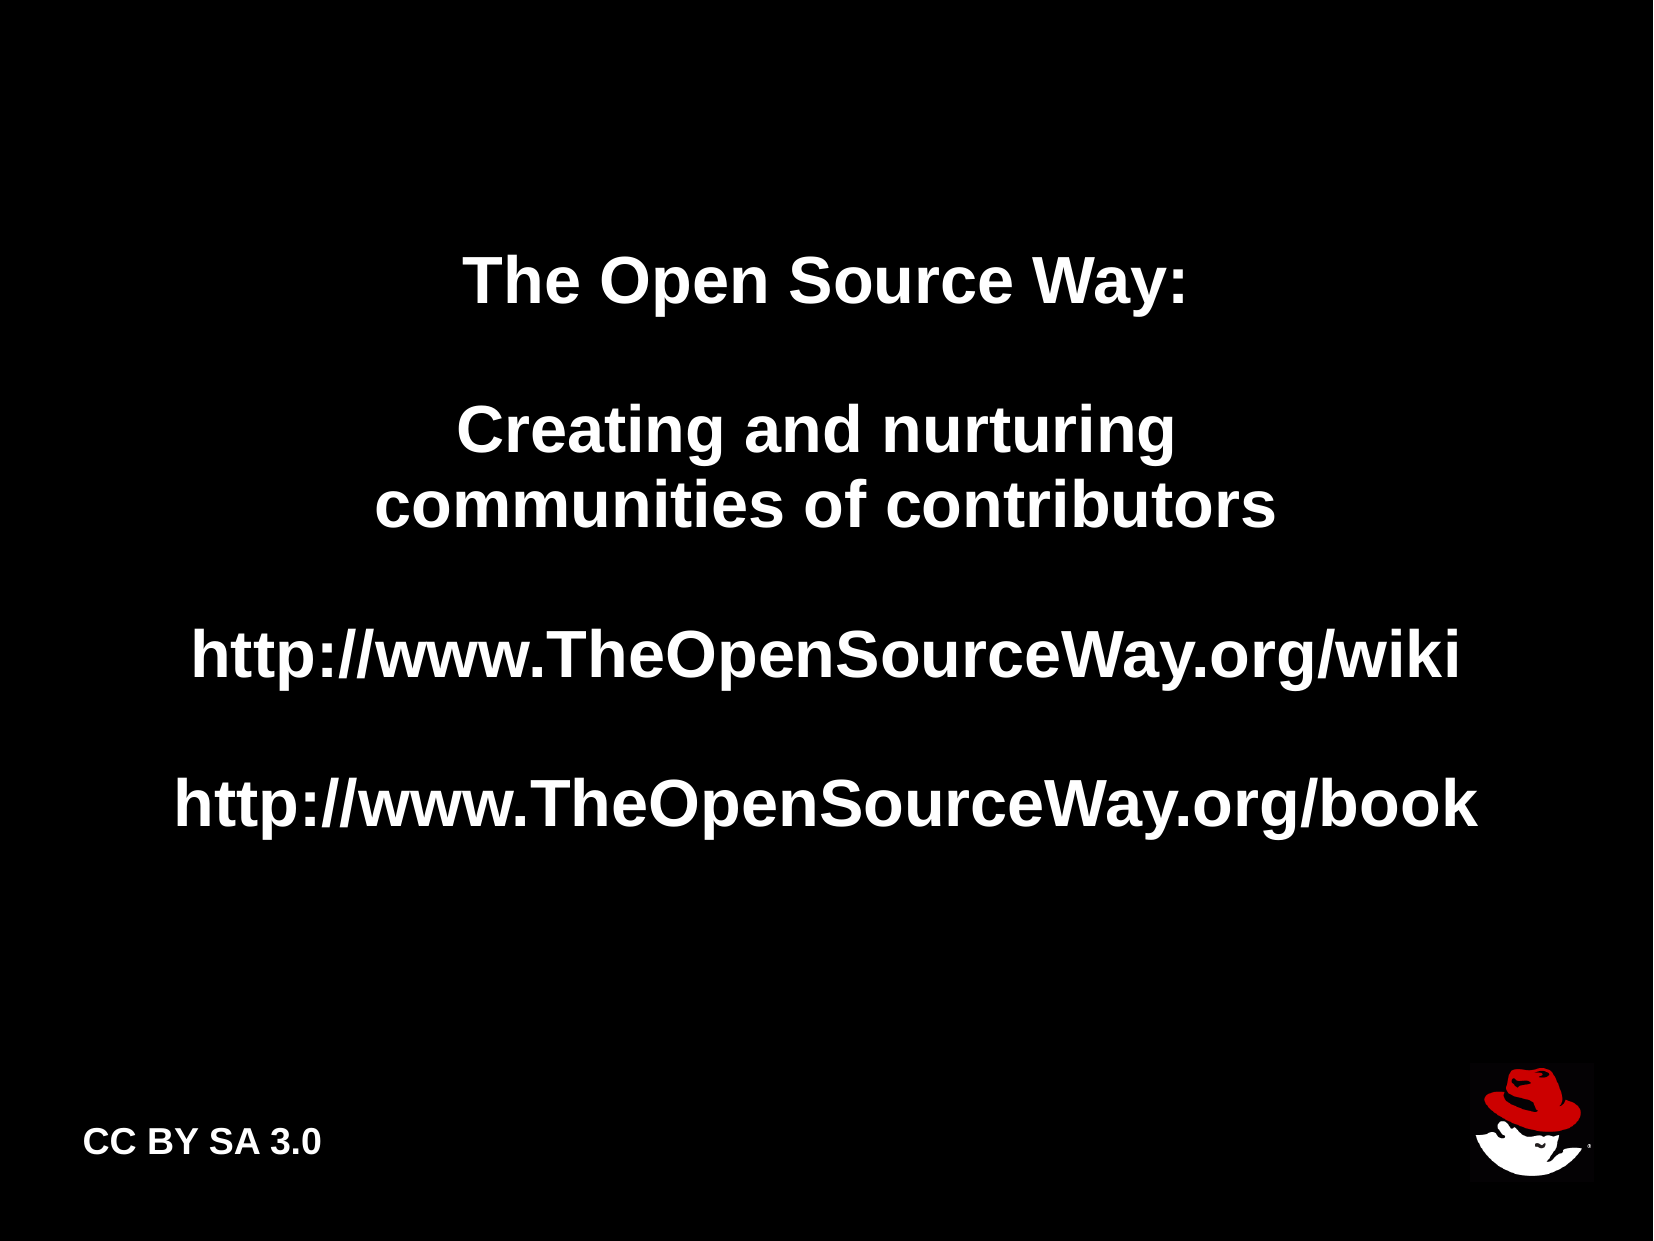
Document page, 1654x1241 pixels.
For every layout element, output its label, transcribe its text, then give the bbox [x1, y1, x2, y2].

text_box CC BY SA 3.0 [82, 1109, 1571, 1174]
subtitle The Open Source Way: Creating and nurturing communities of contributors http://www.TheOpenSourceWay.org/wiki http://www.TheOpenSourceWay.org/book [82, 49, 1571, 1109]
picture [1470, 1063, 1594, 1182]
